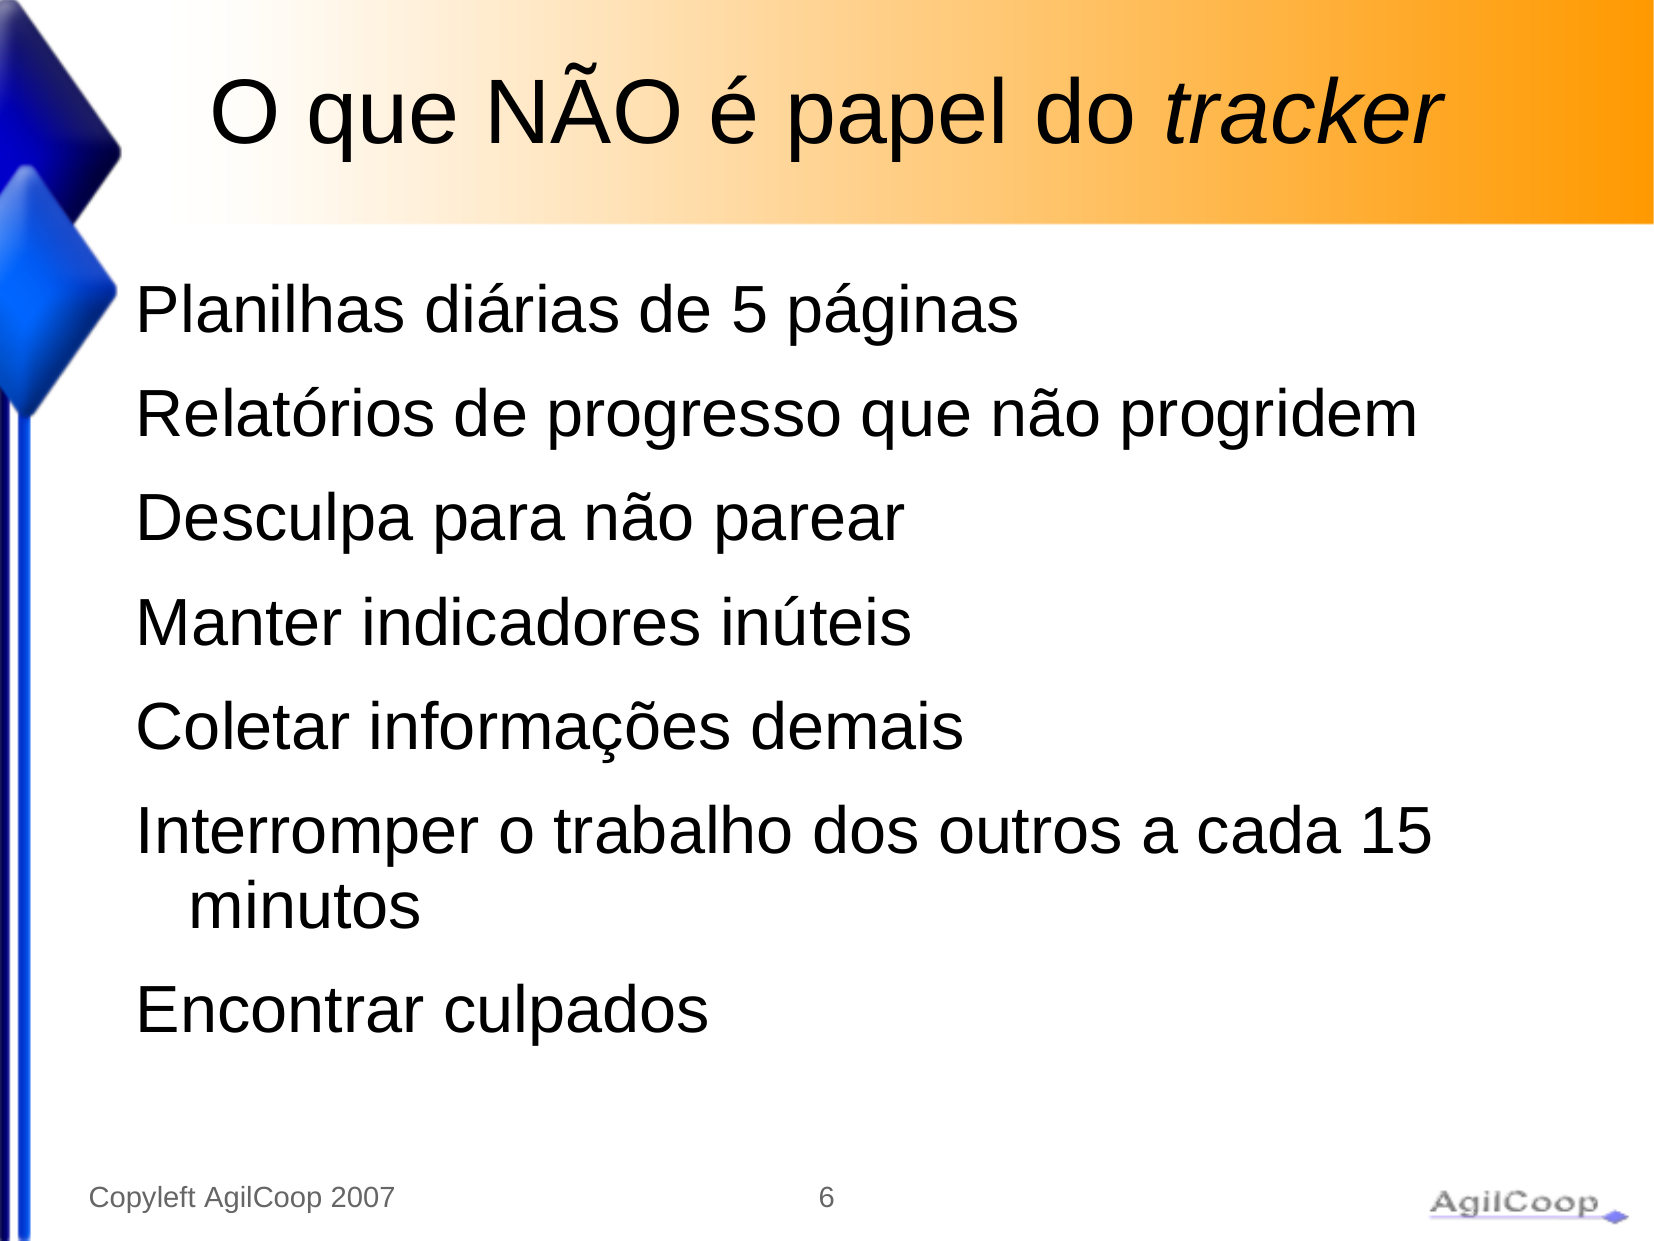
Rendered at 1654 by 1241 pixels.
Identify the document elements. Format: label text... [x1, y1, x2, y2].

list Planilhas diárias de 5 páginas Relatórios de progresso que não progridem Desculpa para não parear Manter indicadores inúteis Coletar informações demais Interromper o trabalho dos outros a cada 15 minutos Encontrar culpados [118, 271, 1607, 1123]
picture [0, 0, 1654, 1241]
title O que NÃO é papel do tracker [82, 8, 1571, 216]
